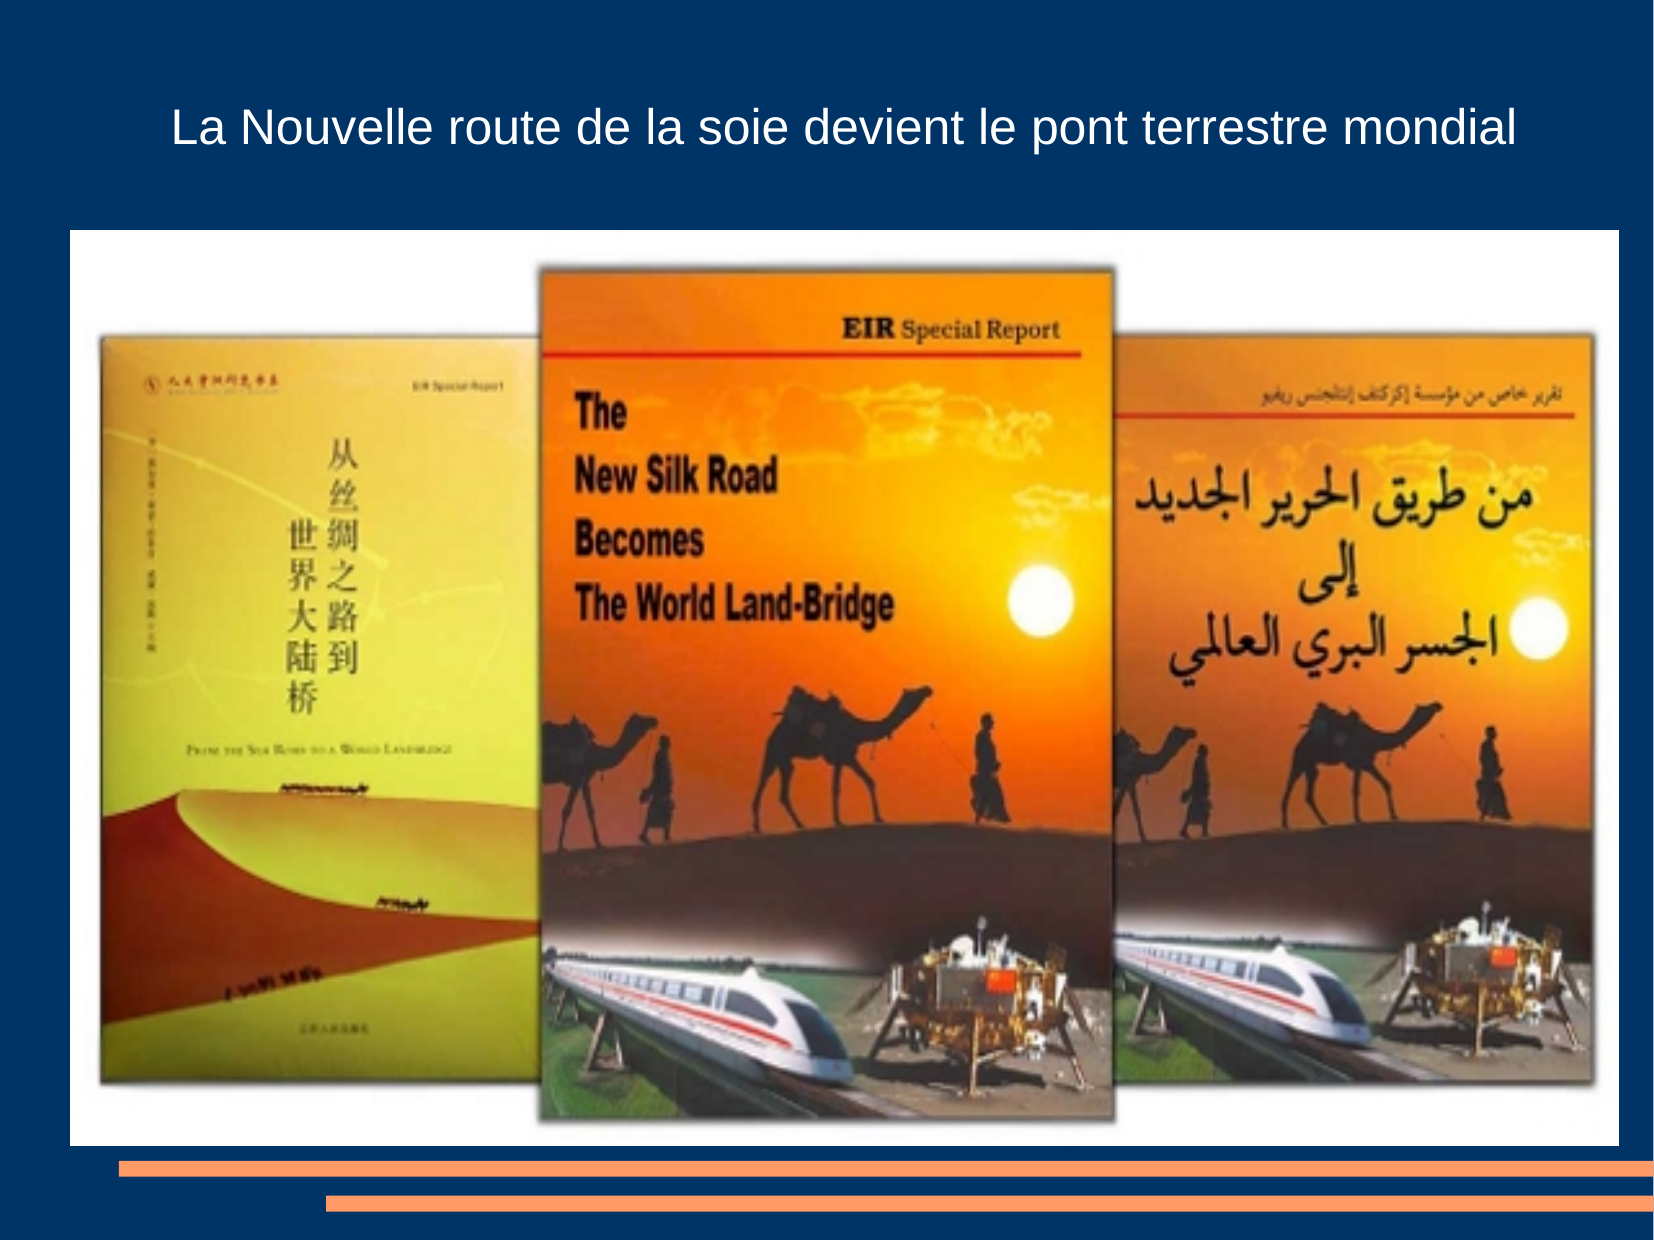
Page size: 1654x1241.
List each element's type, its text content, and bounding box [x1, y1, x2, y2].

picture [70, 230, 1619, 1146]
text_box La Nouvelle route de la soie devient le pont terrestre mondial [82, 36, 1607, 201]
